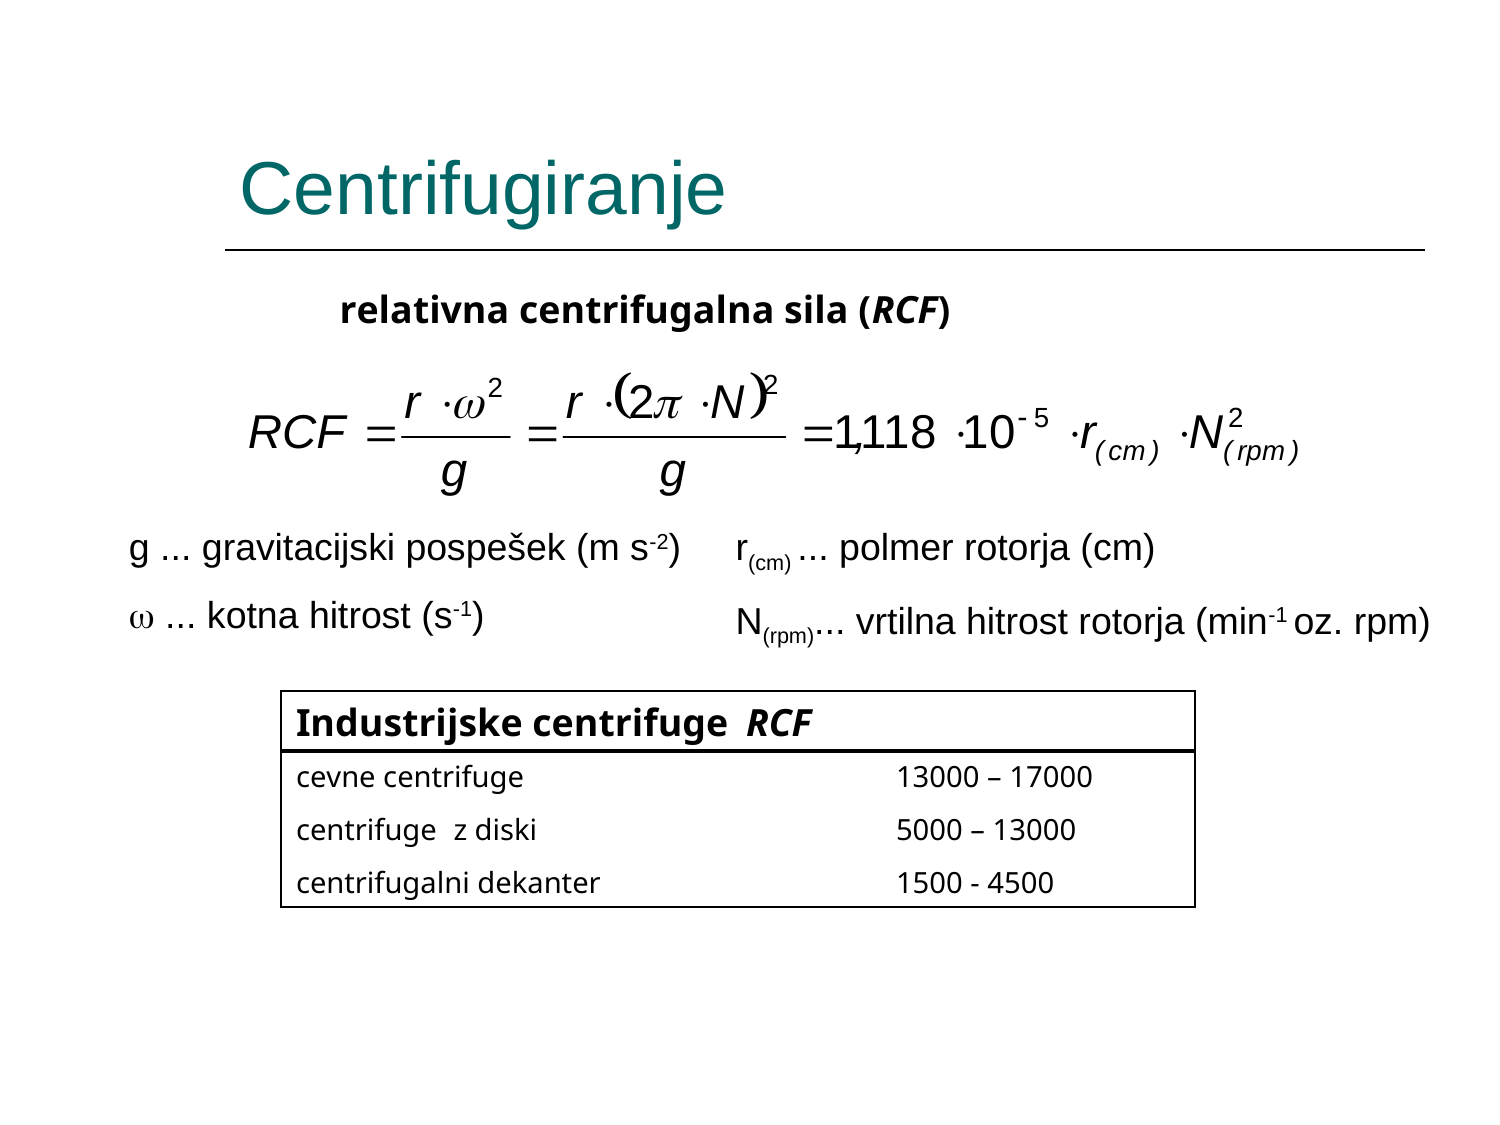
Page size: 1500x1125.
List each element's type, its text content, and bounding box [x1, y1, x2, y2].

title Centrifugiranje [224, 49, 1425, 237]
text_box g ... gravitacijski pospešek (m s-2)  ... kotna hitrost (s-1) [114, 515, 697, 689]
text_box r(cm) ... polmer rotorja (cm) N(rpm)... vrtilna hitrost rotorja (min-1 oz. rpm) [720, 515, 1446, 656]
text_box cevne centrifuge 13000 – 17000 centrifuge z diski 5000 – 13000 centrifugalni dekanter 1500 - 4500 [281, 750, 1196, 908]
text_box Industrijske centrifuge RCF [281, 691, 1196, 750]
text_box relativna centrifugalna sila (RCF) [324, 278, 1075, 340]
chart [242, 361, 1306, 505]
